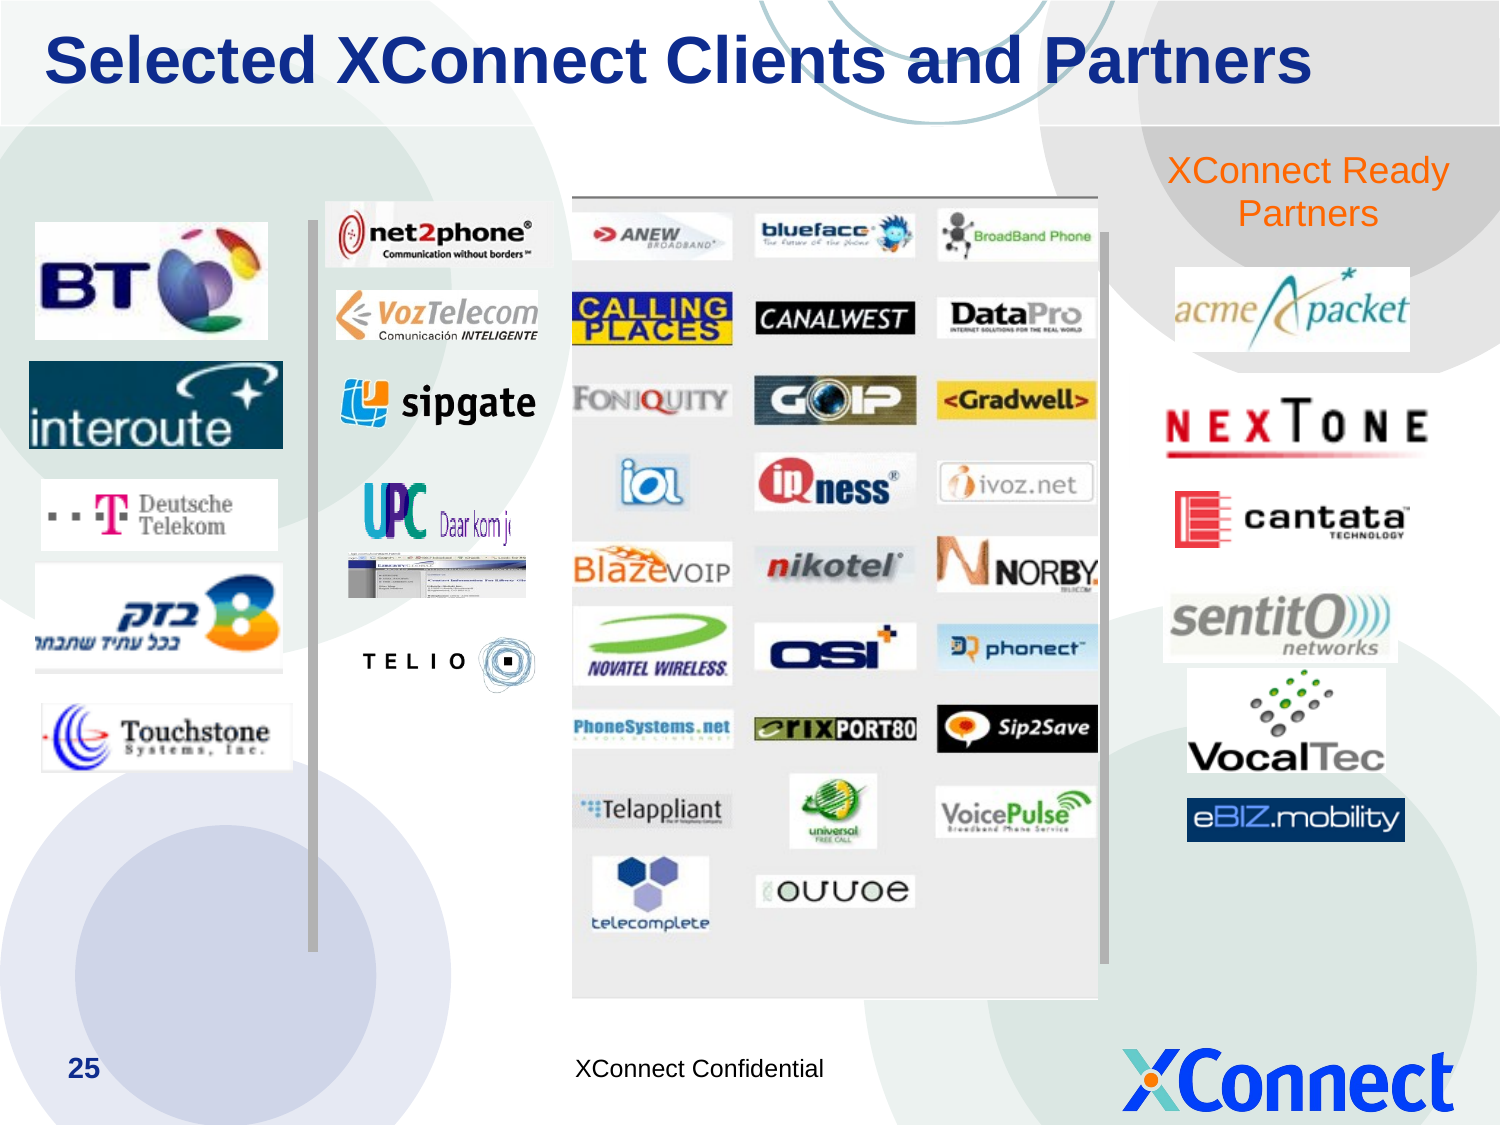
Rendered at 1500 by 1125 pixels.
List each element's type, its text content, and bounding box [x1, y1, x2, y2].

picture [231, 378, 264, 410]
picture [41, 703, 293, 773]
picture [41, 479, 278, 551]
picture [1187, 668, 1386, 773]
picture [1128, 373, 1465, 468]
picture [348, 456, 526, 598]
picture [35, 561, 283, 674]
title Selected XConnect Clients and Partners [29, 12, 1483, 109]
picture [572, 196, 1098, 1000]
picture [87, 410, 233, 449]
picture [336, 373, 538, 430]
picture [1175, 267, 1410, 352]
picture [1187, 798, 1405, 842]
picture [35, 222, 268, 340]
picture [1175, 491, 1410, 548]
picture [175, 361, 280, 399]
picture [1116, 1042, 1459, 1118]
text_box XConnect Ready Partners [1152, 148, 1465, 241]
picture [324, 148, 555, 340]
picture [29, 405, 68, 449]
picture [360, 633, 538, 696]
picture [68, 410, 86, 449]
picture [1163, 586, 1398, 663]
